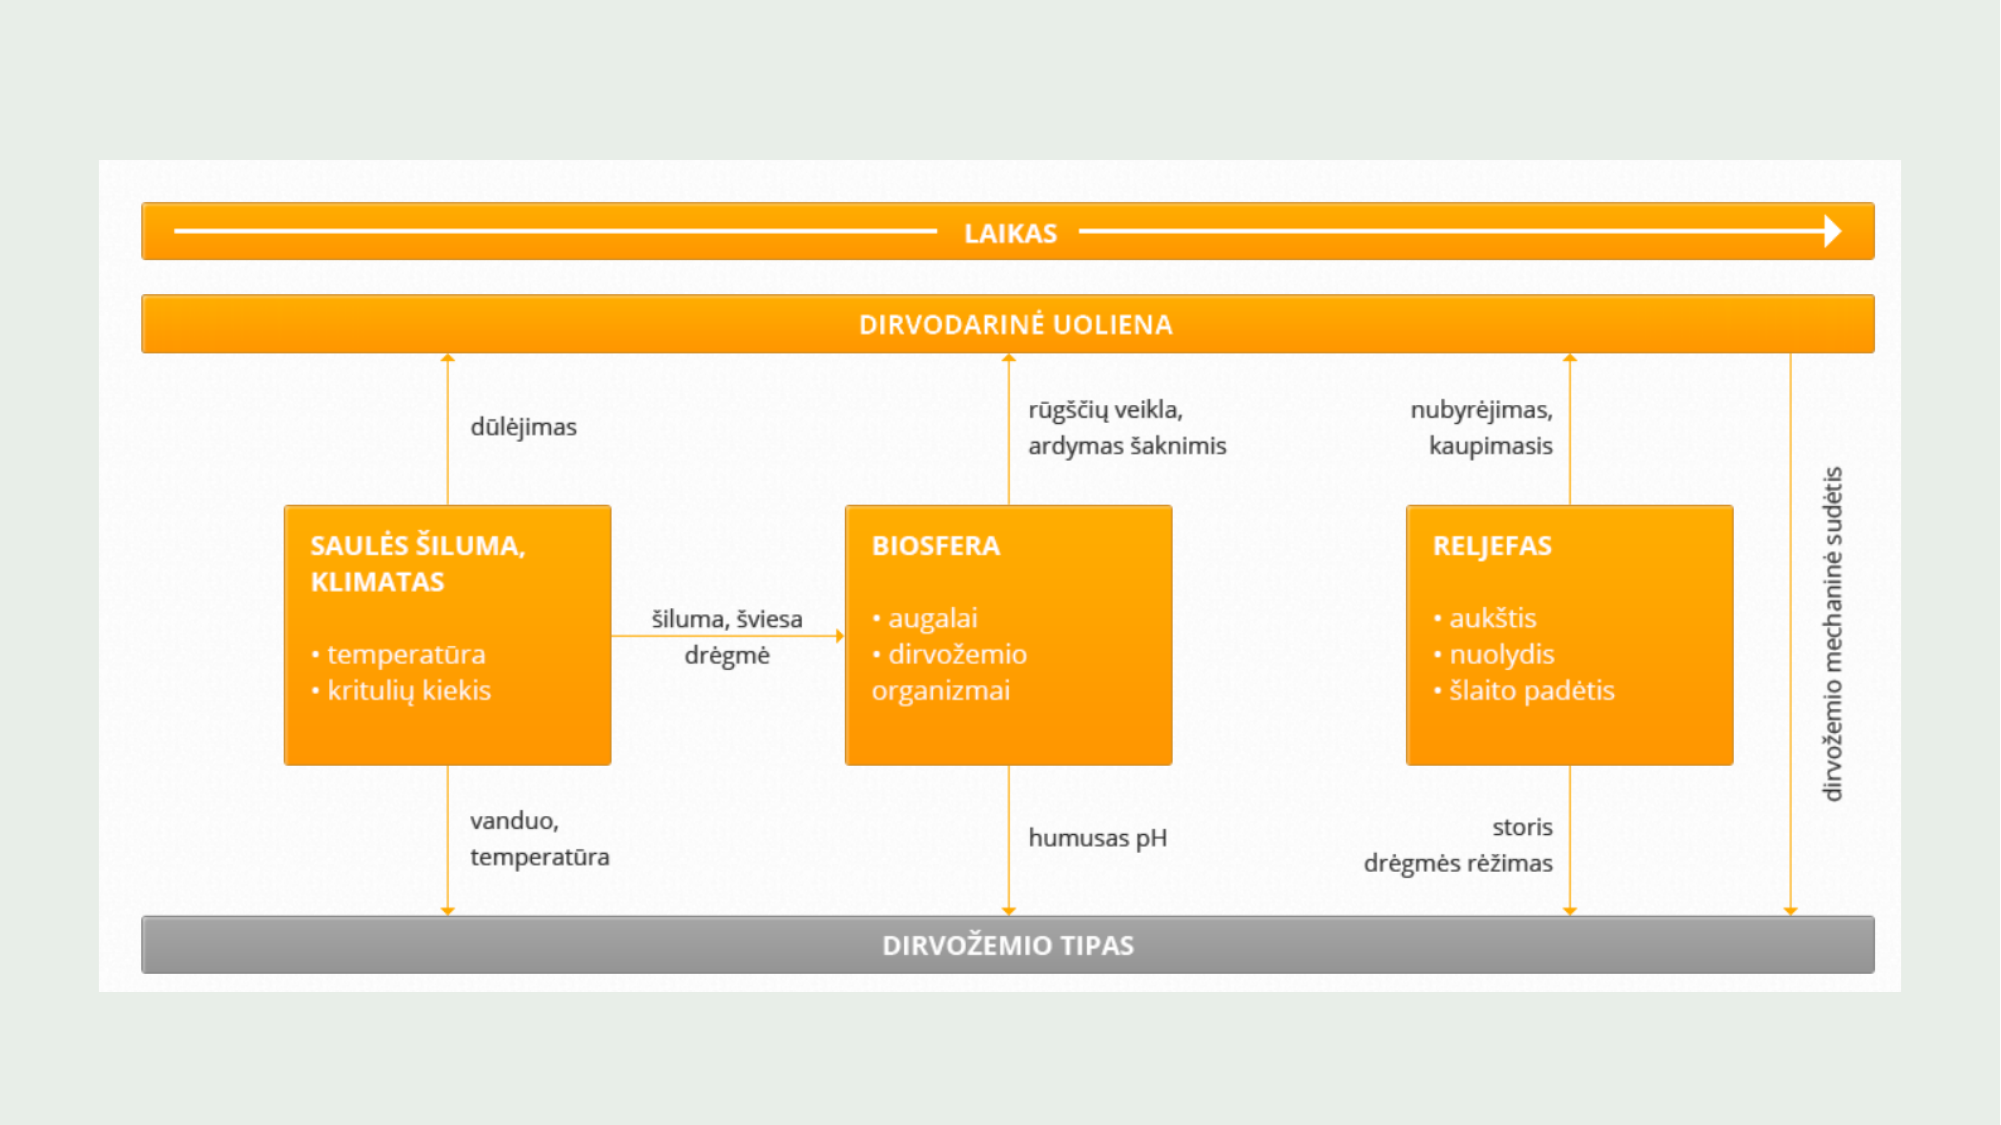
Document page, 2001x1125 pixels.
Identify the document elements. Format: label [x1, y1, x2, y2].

picture [98, 160, 1902, 992]
